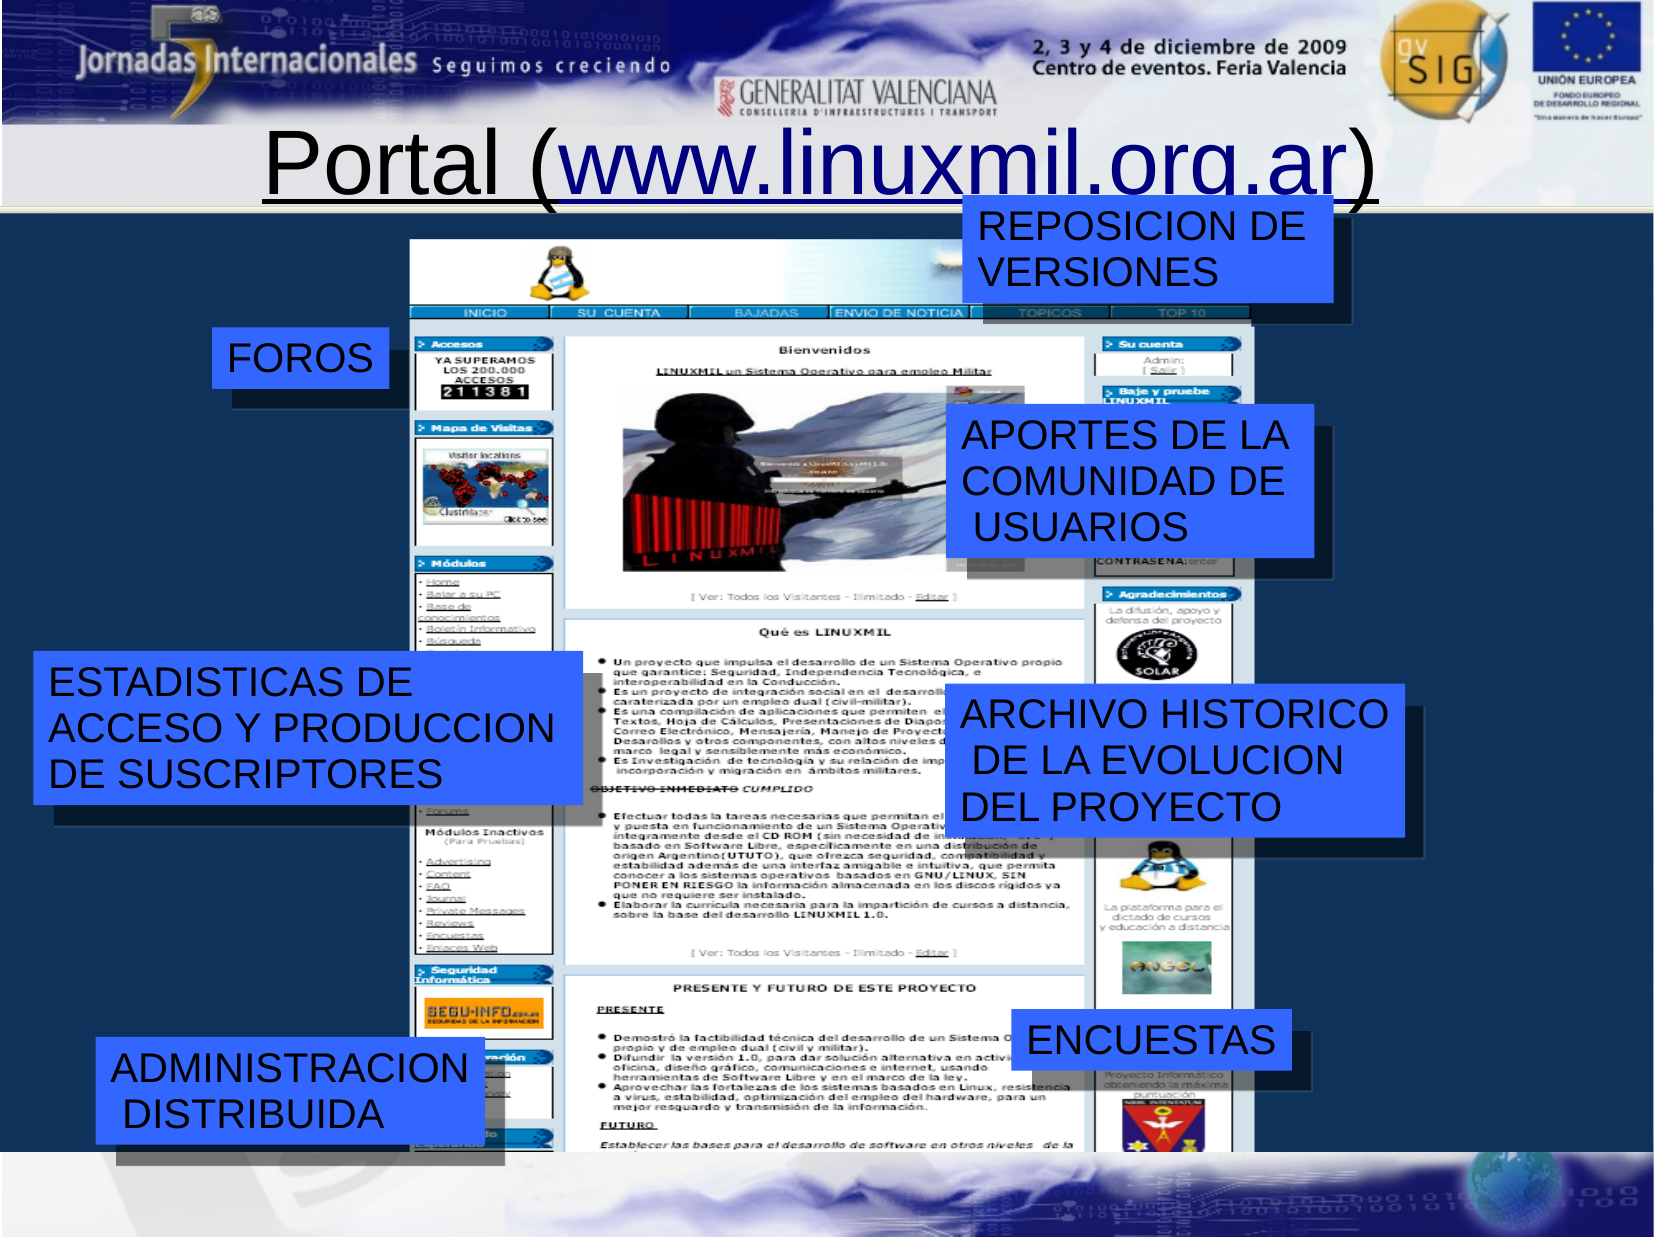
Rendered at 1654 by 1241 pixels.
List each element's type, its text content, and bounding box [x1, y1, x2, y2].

picture [0, 0, 1654, 1237]
text_box ARCHIVO HISTORICO DE LA EVOLUCION DEL PROYECTO [945, 683, 1406, 838]
text_box ADMINISTRACION DISTRIBUIDA [95, 1036, 486, 1145]
text_box APORTES DE LA COMUNIDAD DE USUARIOS [946, 403, 1315, 559]
text_box ESTADISTICAS DE ACCESO Y PRODUCCION DE SUSCRIPTORES [33, 650, 584, 806]
text_box FOROS [212, 327, 390, 389]
text_box REPOSICION DE VERSIONES [962, 195, 1334, 304]
title Portal (www.linuxmil.org.ar) [76, 58, 1565, 266]
text_box ENCUESTAS [1011, 1009, 1292, 1071]
